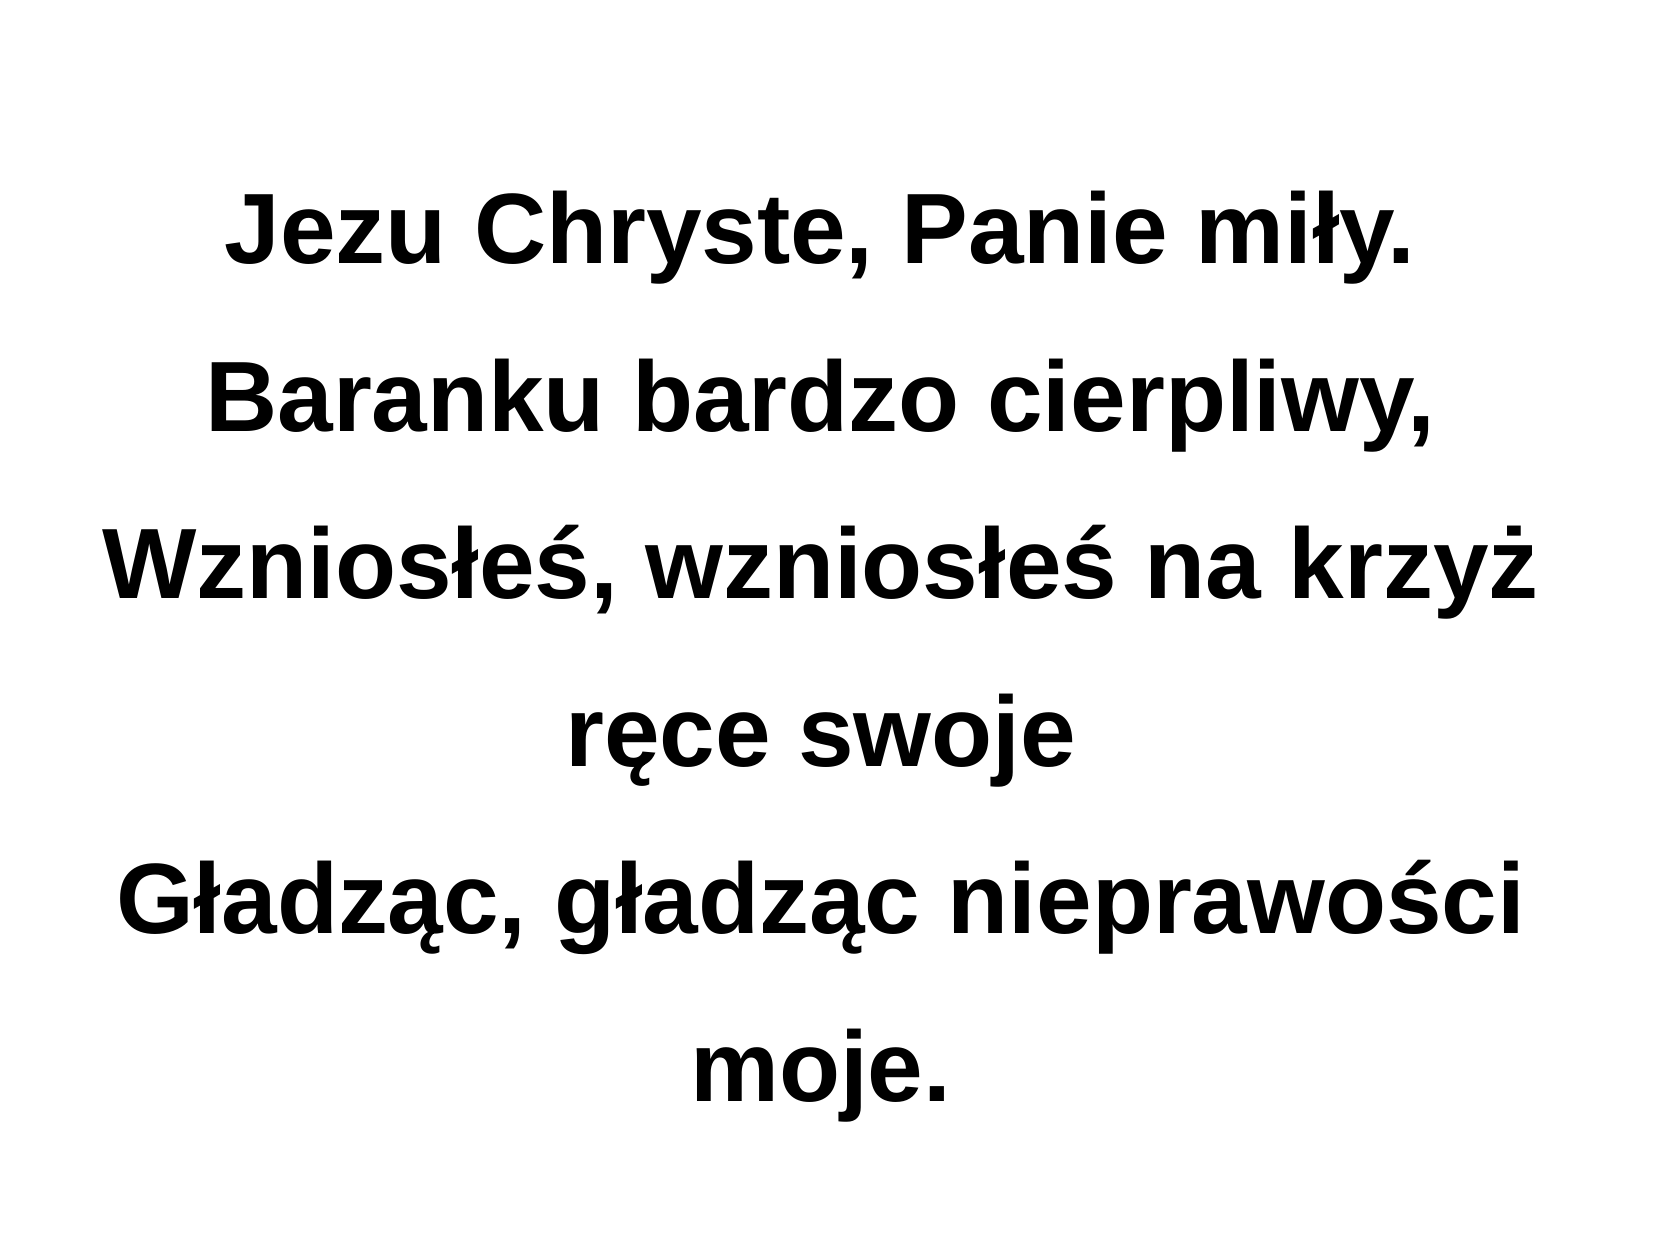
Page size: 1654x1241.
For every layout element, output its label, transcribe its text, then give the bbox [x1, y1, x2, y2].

subtitle Jezu Chryste, Panie miły. Baranku bardzo cierpliwy, Wzniosłeś, wzniosłeś na krzyż ręce swoje Gładząc, gładząc nieprawości moje. [0, 0, 1642, 1241]
